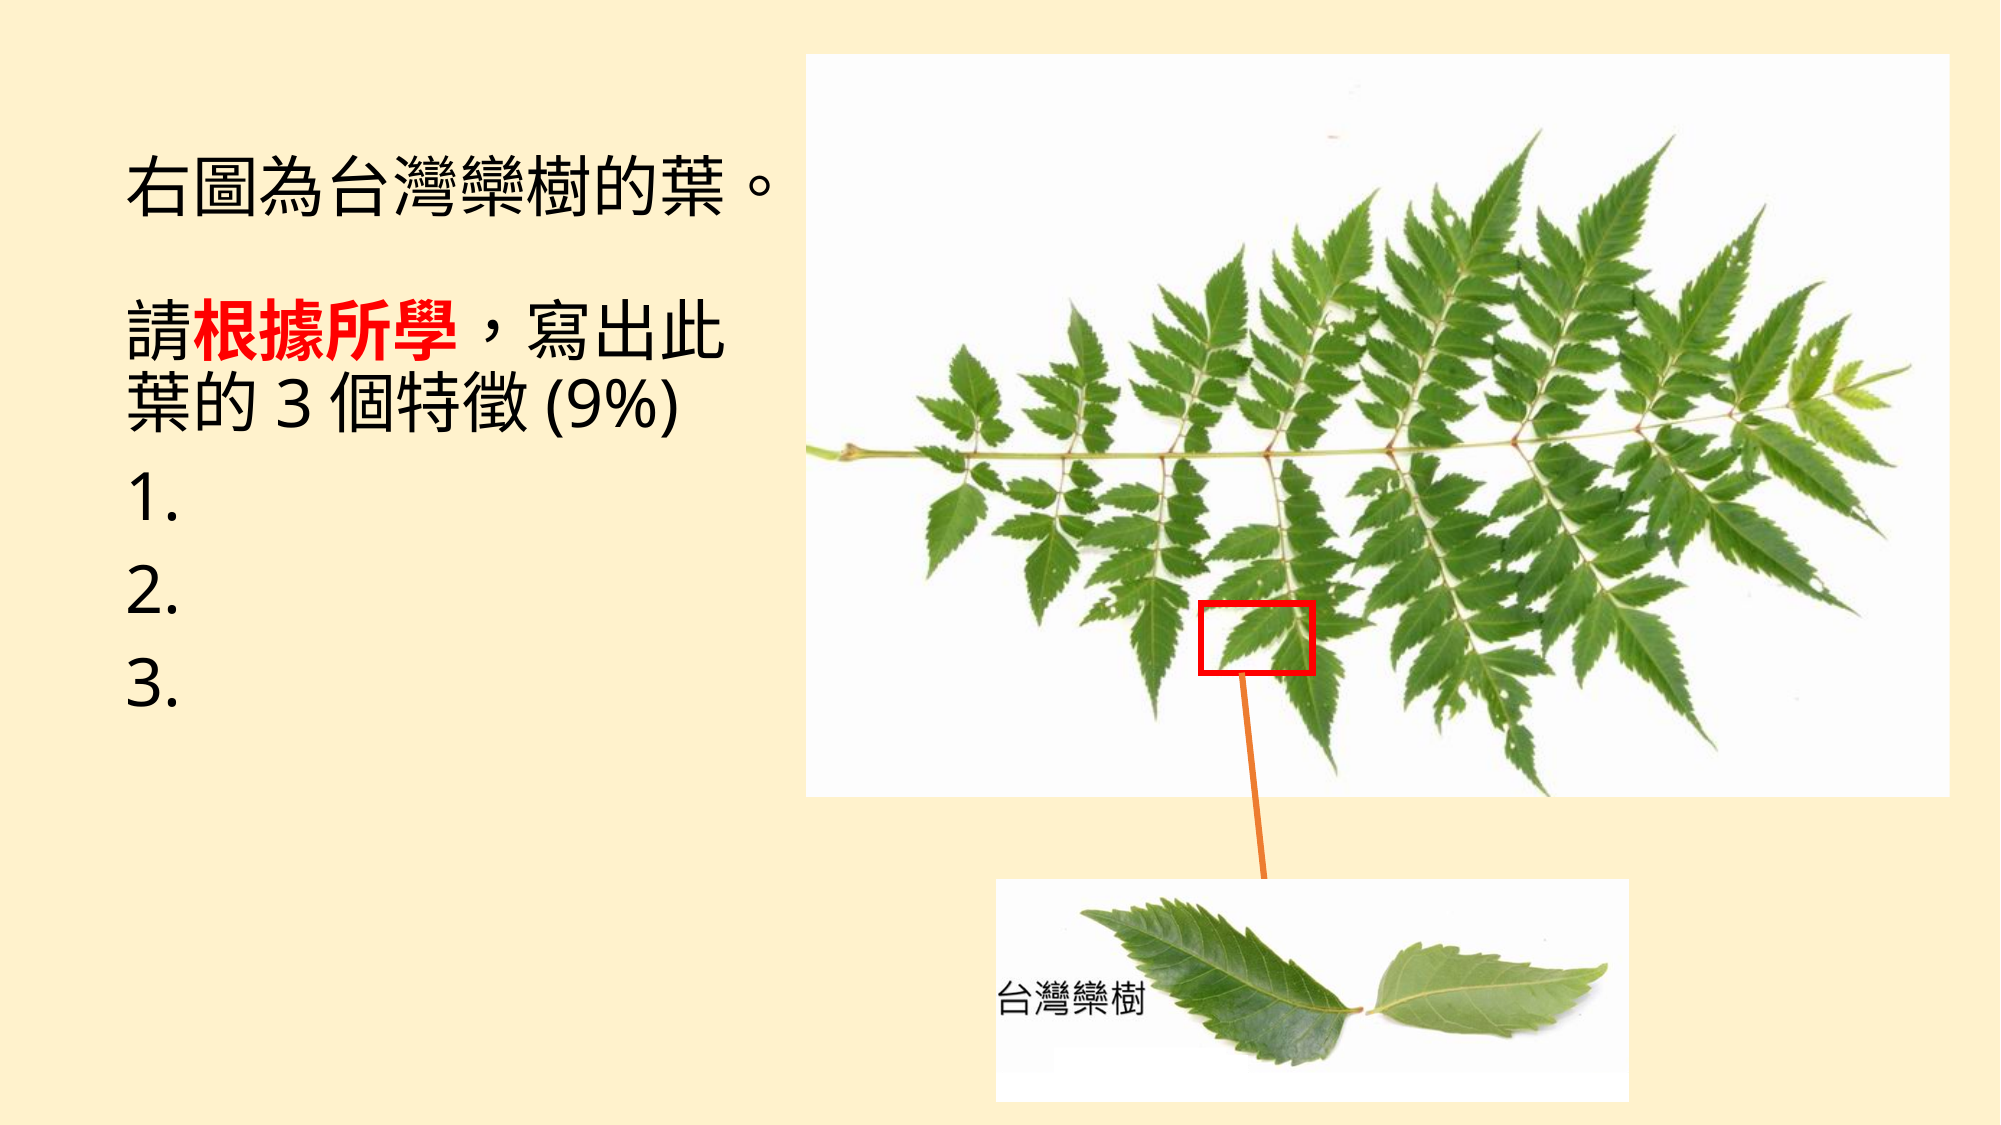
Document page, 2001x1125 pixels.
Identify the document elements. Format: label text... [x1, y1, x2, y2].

picture [1204, 607, 1309, 670]
picture [996, 879, 1629, 1102]
picture [806, 54, 1950, 797]
list 右圖為台灣欒樹的葉。 請根據所學，寫出此葉的3個特徵(9%) 1. 2. 3. [110, 146, 756, 946]
